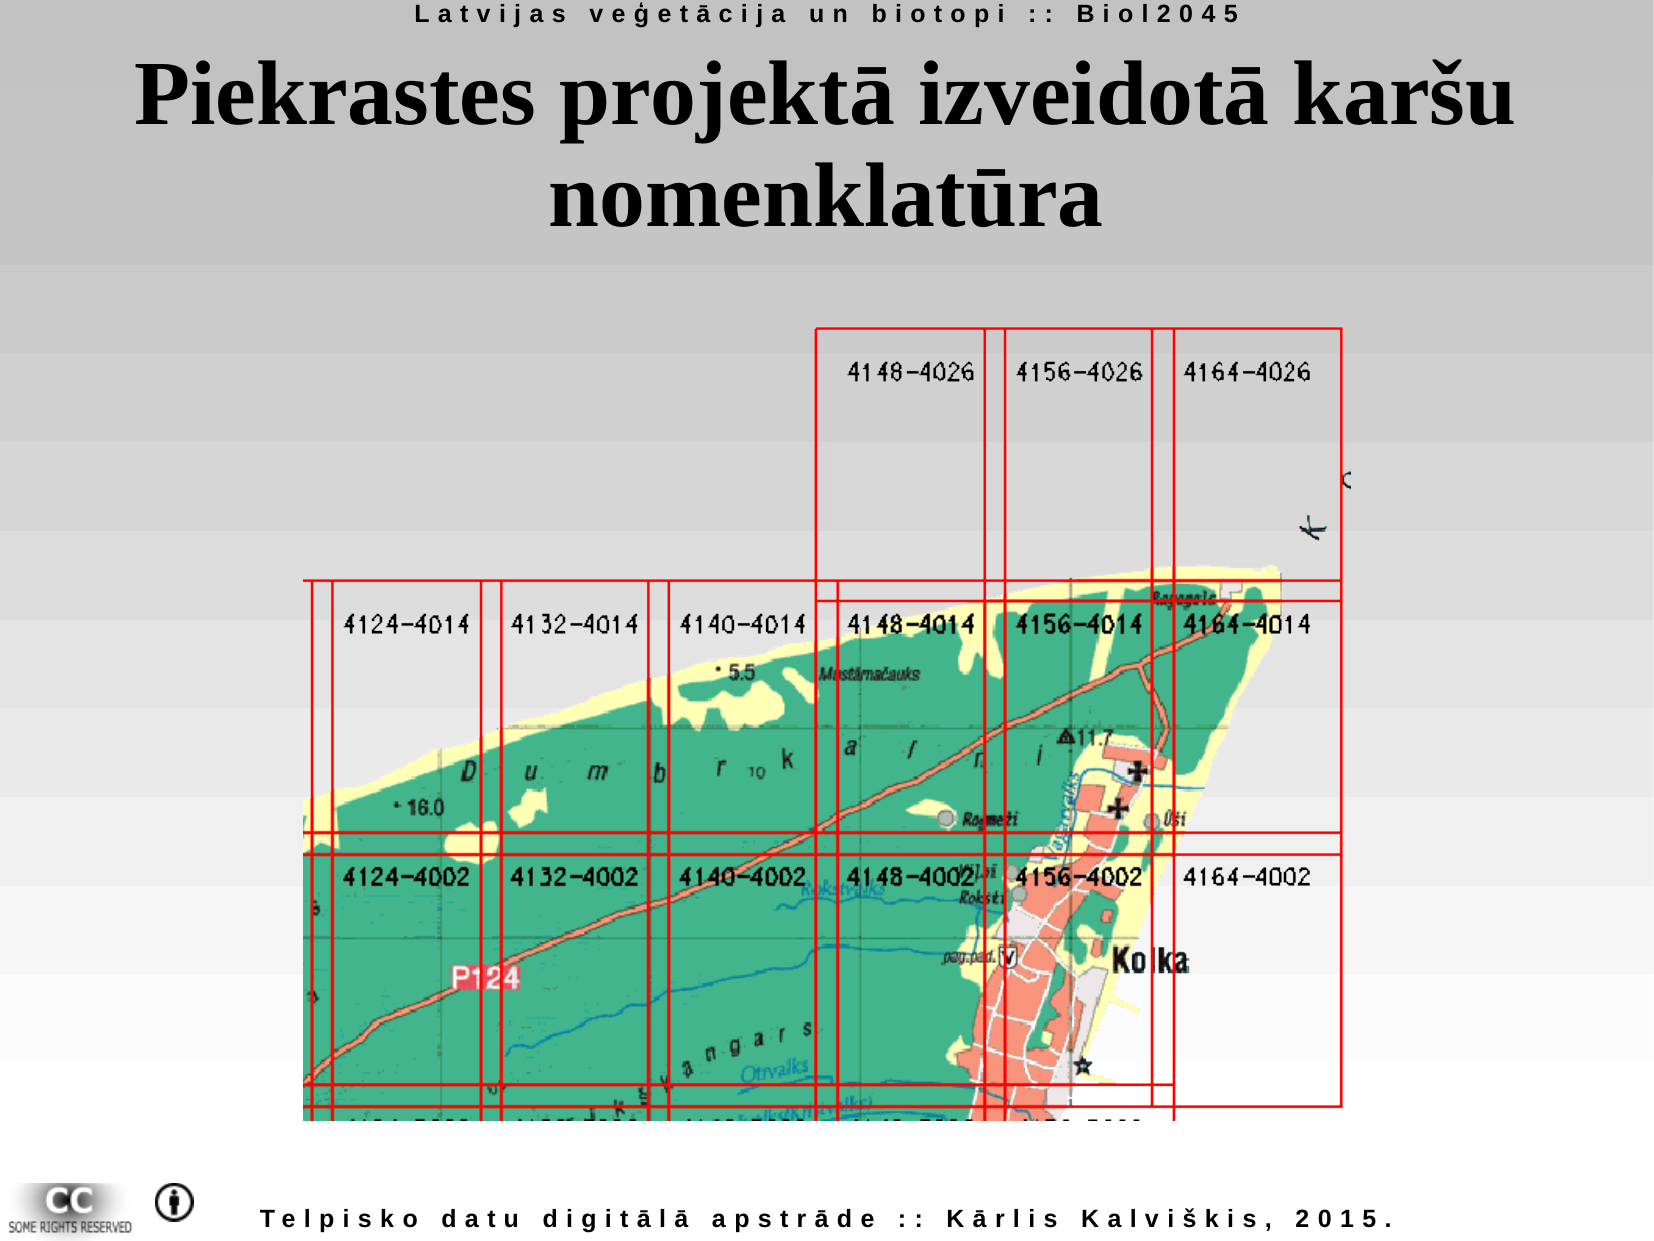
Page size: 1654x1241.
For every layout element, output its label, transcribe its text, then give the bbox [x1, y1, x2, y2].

picture [0, 287, 1654, 1241]
title Piekrastes projektā izveidotā karšu nomenklatūra [0, 1, 1654, 287]
